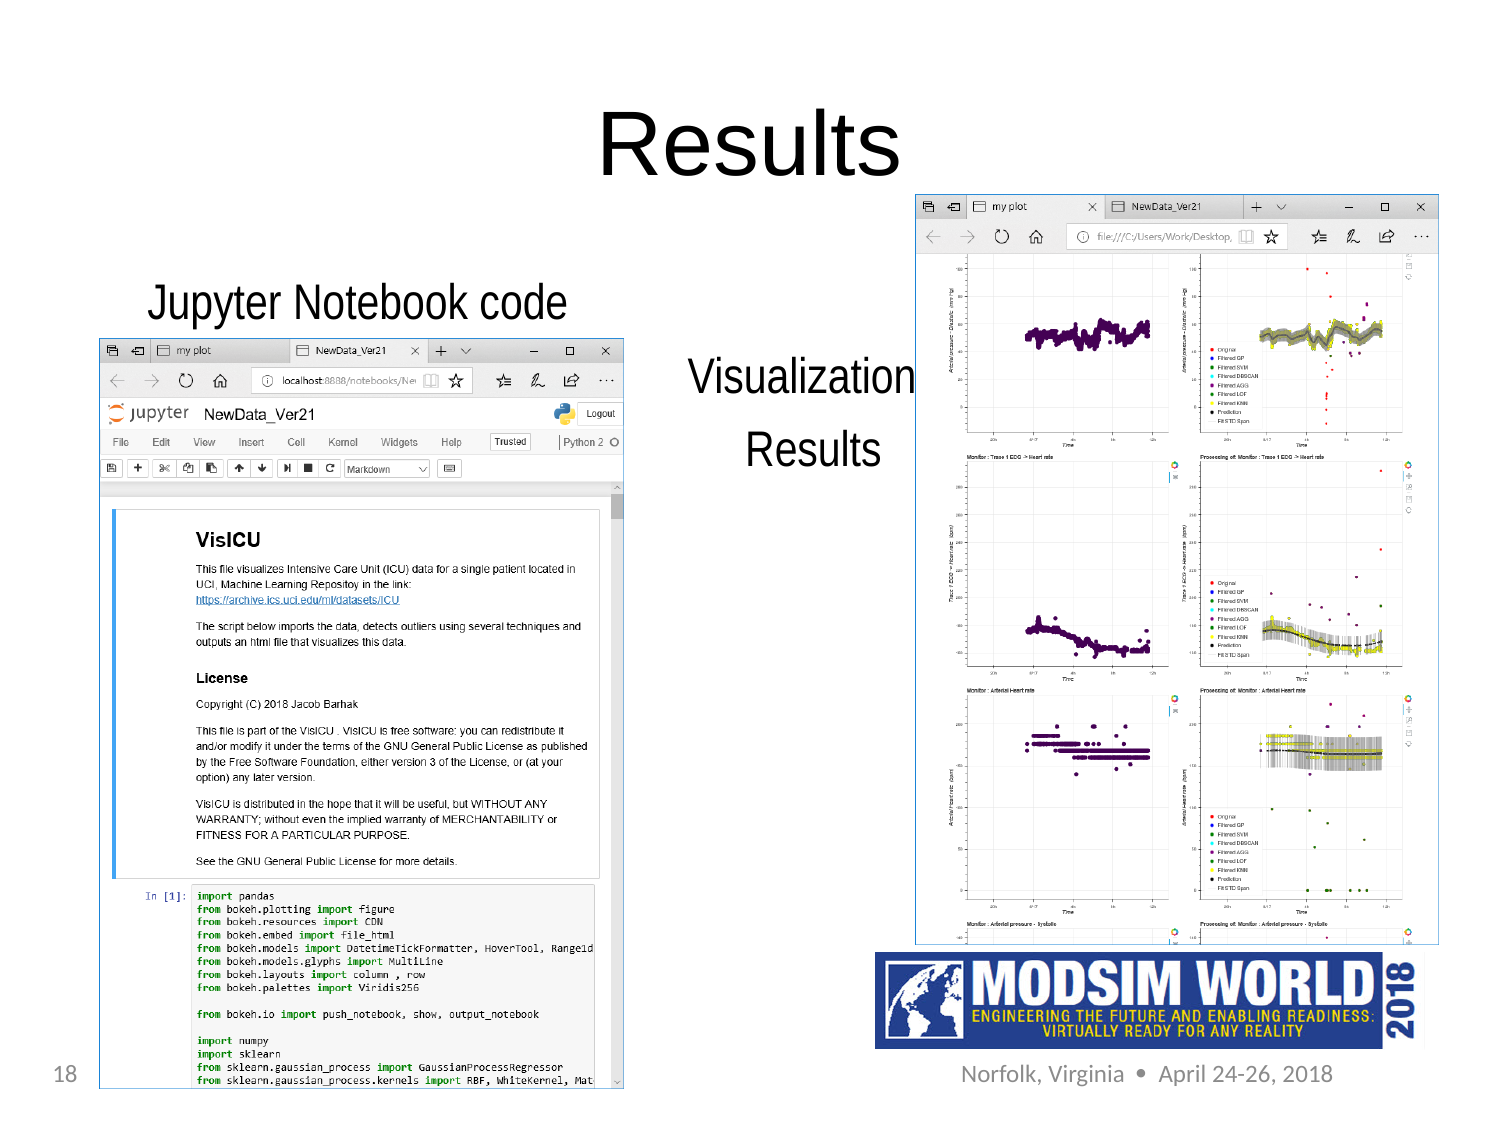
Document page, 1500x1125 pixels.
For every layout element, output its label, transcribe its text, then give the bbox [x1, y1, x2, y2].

picture [99, 338, 624, 1089]
text_box Norfolk, Virginia  April 24-26, 2018 [874, 1042, 1427, 1103]
picture [875, 1005, 1425, 1042]
text_box Results [74, 45, 1425, 233]
picture [915, 194, 1439, 946]
text_box Jupyter Notebook code Visualization Results [74, 262, 1425, 1005]
text_box <number> [37, 1042, 388, 1103]
